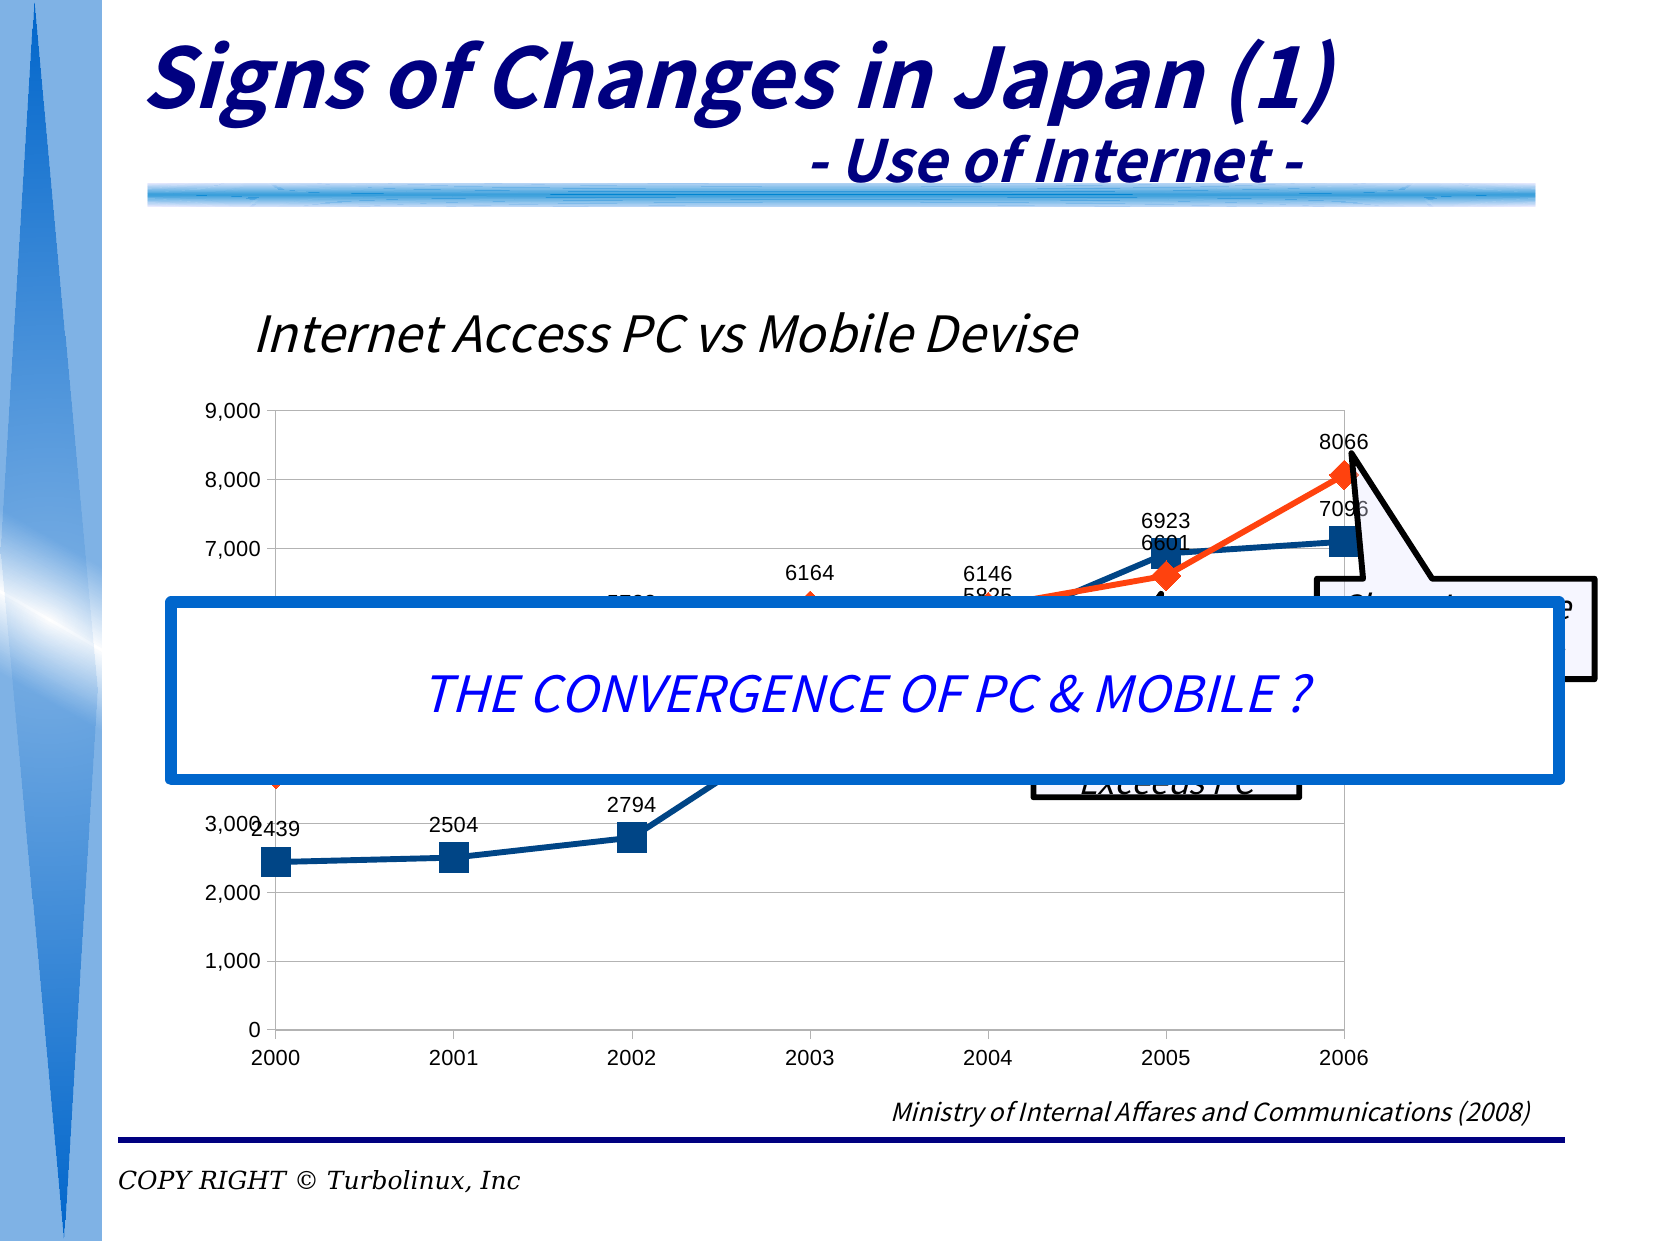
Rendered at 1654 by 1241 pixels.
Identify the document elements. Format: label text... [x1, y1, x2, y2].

text_box Sharp Increase of PC internet [1316, 453, 1595, 680]
title Signs of Changes in Japan (1) [141, 25, 1530, 119]
title - Use of Internet - [805, 110, 1495, 203]
chart [177, 383, 1565, 602]
text_box Mobile Internet Exceeds PC [1033, 780, 1300, 798]
text_box Ministry of Internal Affares and Communications (2008) [915, 1080, 1506, 1140]
chart [177, 680, 1565, 1099]
text_box THE CONVERGENCE OF PC & MOBILE ? [171, 602, 1560, 780]
text_box Internet Access PC vs Mobile Devise [324, 301, 1004, 361]
